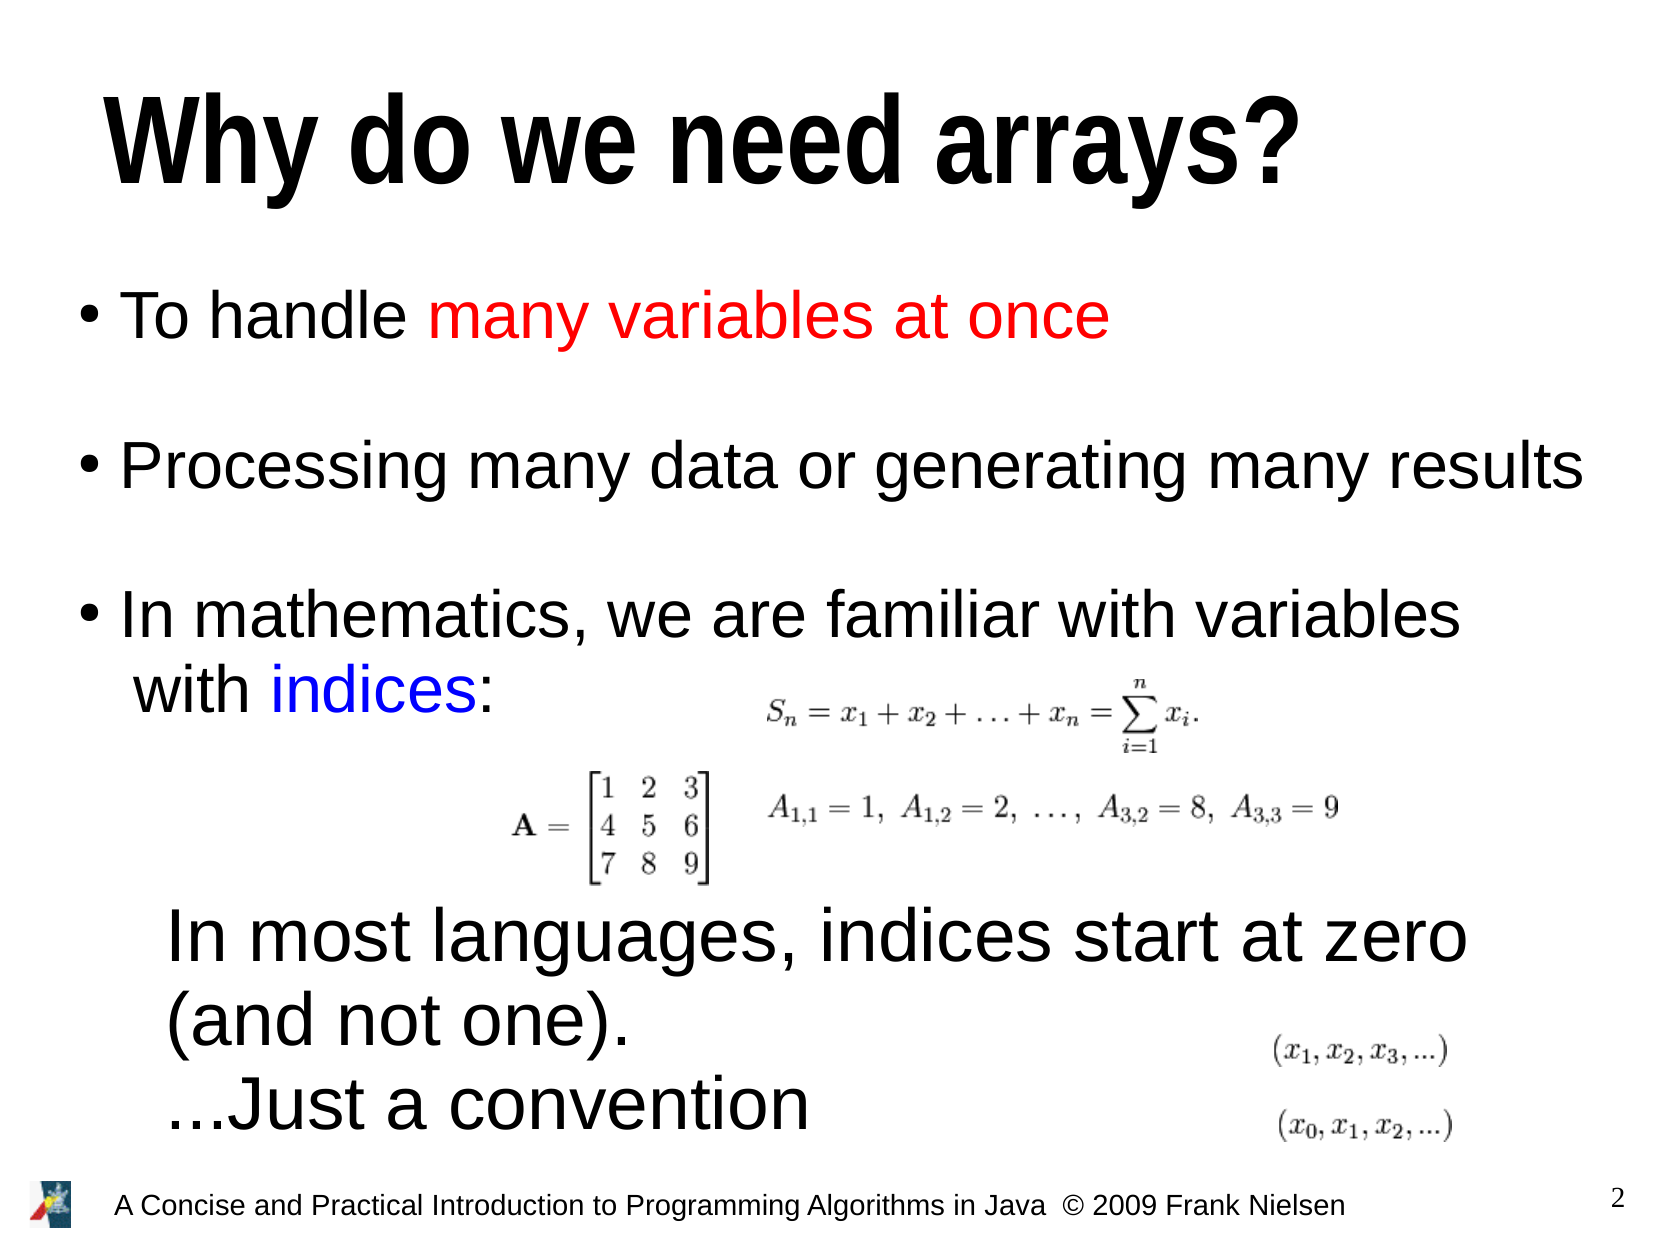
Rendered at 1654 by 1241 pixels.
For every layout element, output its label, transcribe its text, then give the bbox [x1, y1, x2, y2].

text_box In most languages, indices start at zero (and not one). ...Just a convention [150, 885, 1506, 1153]
text_box Why do we need arrays? [88, 59, 1320, 217]
picture [767, 793, 1338, 827]
picture [1273, 1033, 1447, 1067]
picture [29, 1181, 71, 1228]
picture [1278, 1108, 1452, 1142]
text_box To handle many variables at once Processing many data or generating many results In mathematics, we are familiar with variables with indices: [62, 271, 1602, 1109]
picture [511, 771, 709, 885]
picture [767, 679, 1198, 753]
